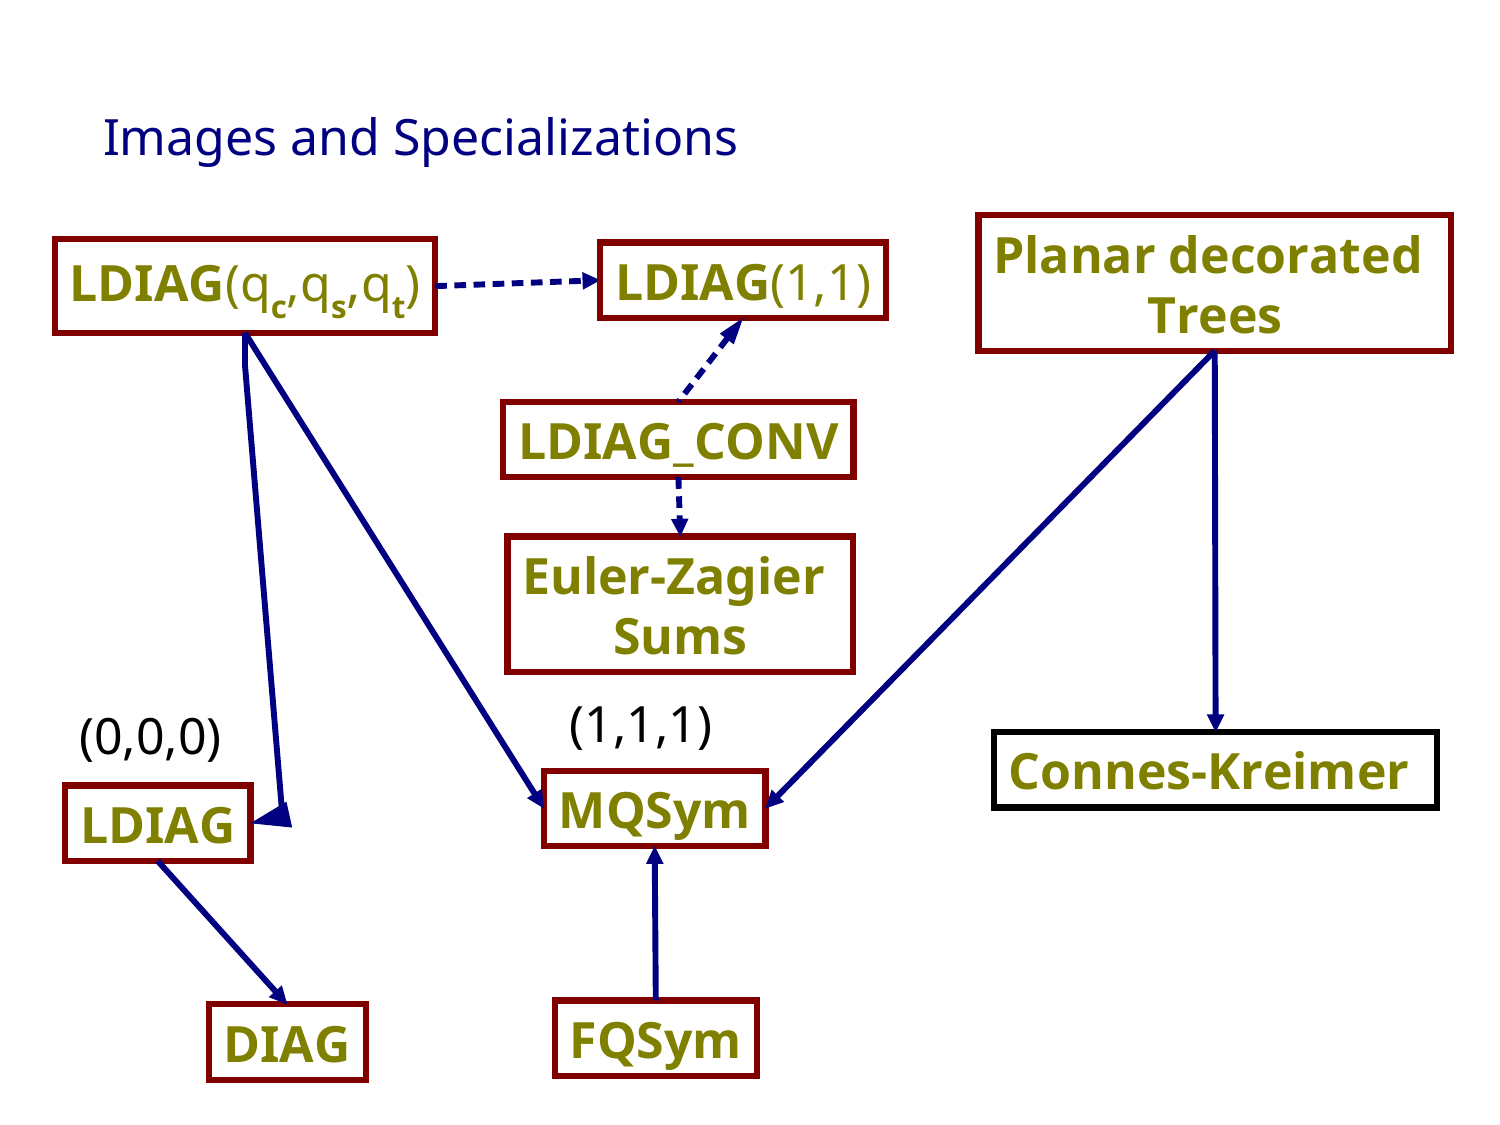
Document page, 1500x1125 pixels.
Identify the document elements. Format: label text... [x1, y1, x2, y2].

text_box Euler-Zagier Sums [507, 536, 854, 672]
text_box MQSym [543, 770, 766, 847]
text_box LDIAG(qc,qs,qt)‏ [54, 239, 436, 333]
text_box Planar decorated Trees [978, 215, 1451, 351]
text_box (0,0,0)‏ [47, 696, 254, 772]
text_box LDIAG_CONV [503, 401, 854, 478]
text_box FQSym [554, 1000, 757, 1076]
text_box (1,1,1)‏ [537, 685, 745, 760]
text_box Images and Specializations [88, 88, 804, 173]
text_box Connes-Kreimer [994, 732, 1438, 808]
text_box LDIAG [65, 785, 251, 862]
text_box LDIAG(1,1)‏ [600, 242, 886, 318]
text_box DIAG [208, 1004, 366, 1080]
